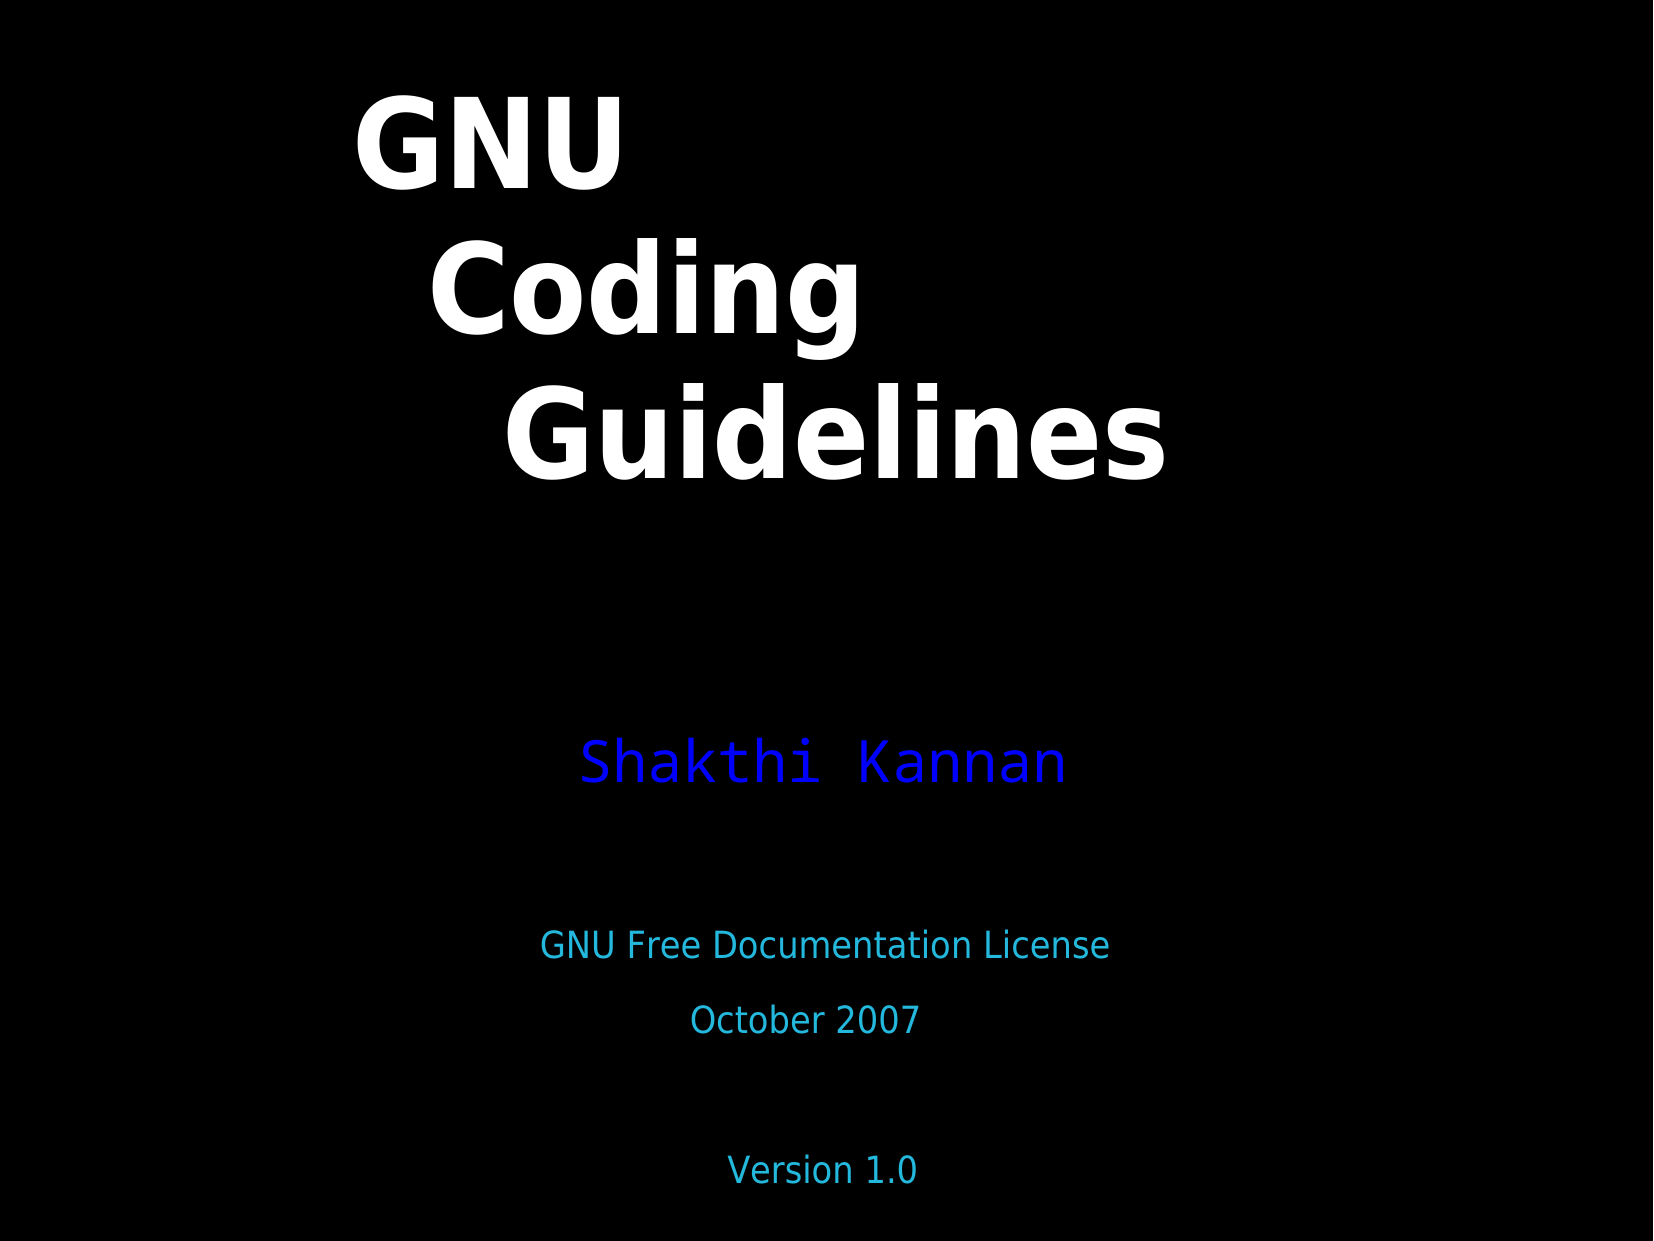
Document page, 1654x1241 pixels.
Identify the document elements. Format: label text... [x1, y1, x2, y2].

text_box GNU Free Documentation License [525, 916, 1163, 976]
text_box Shakthi Kannan [562, 712, 1126, 826]
text_box October 2007 [675, 991, 976, 1051]
text_box GNU Coding Guidelines [337, 64, 1388, 563]
text_box Version 1.0 [712, 1141, 938, 1201]
